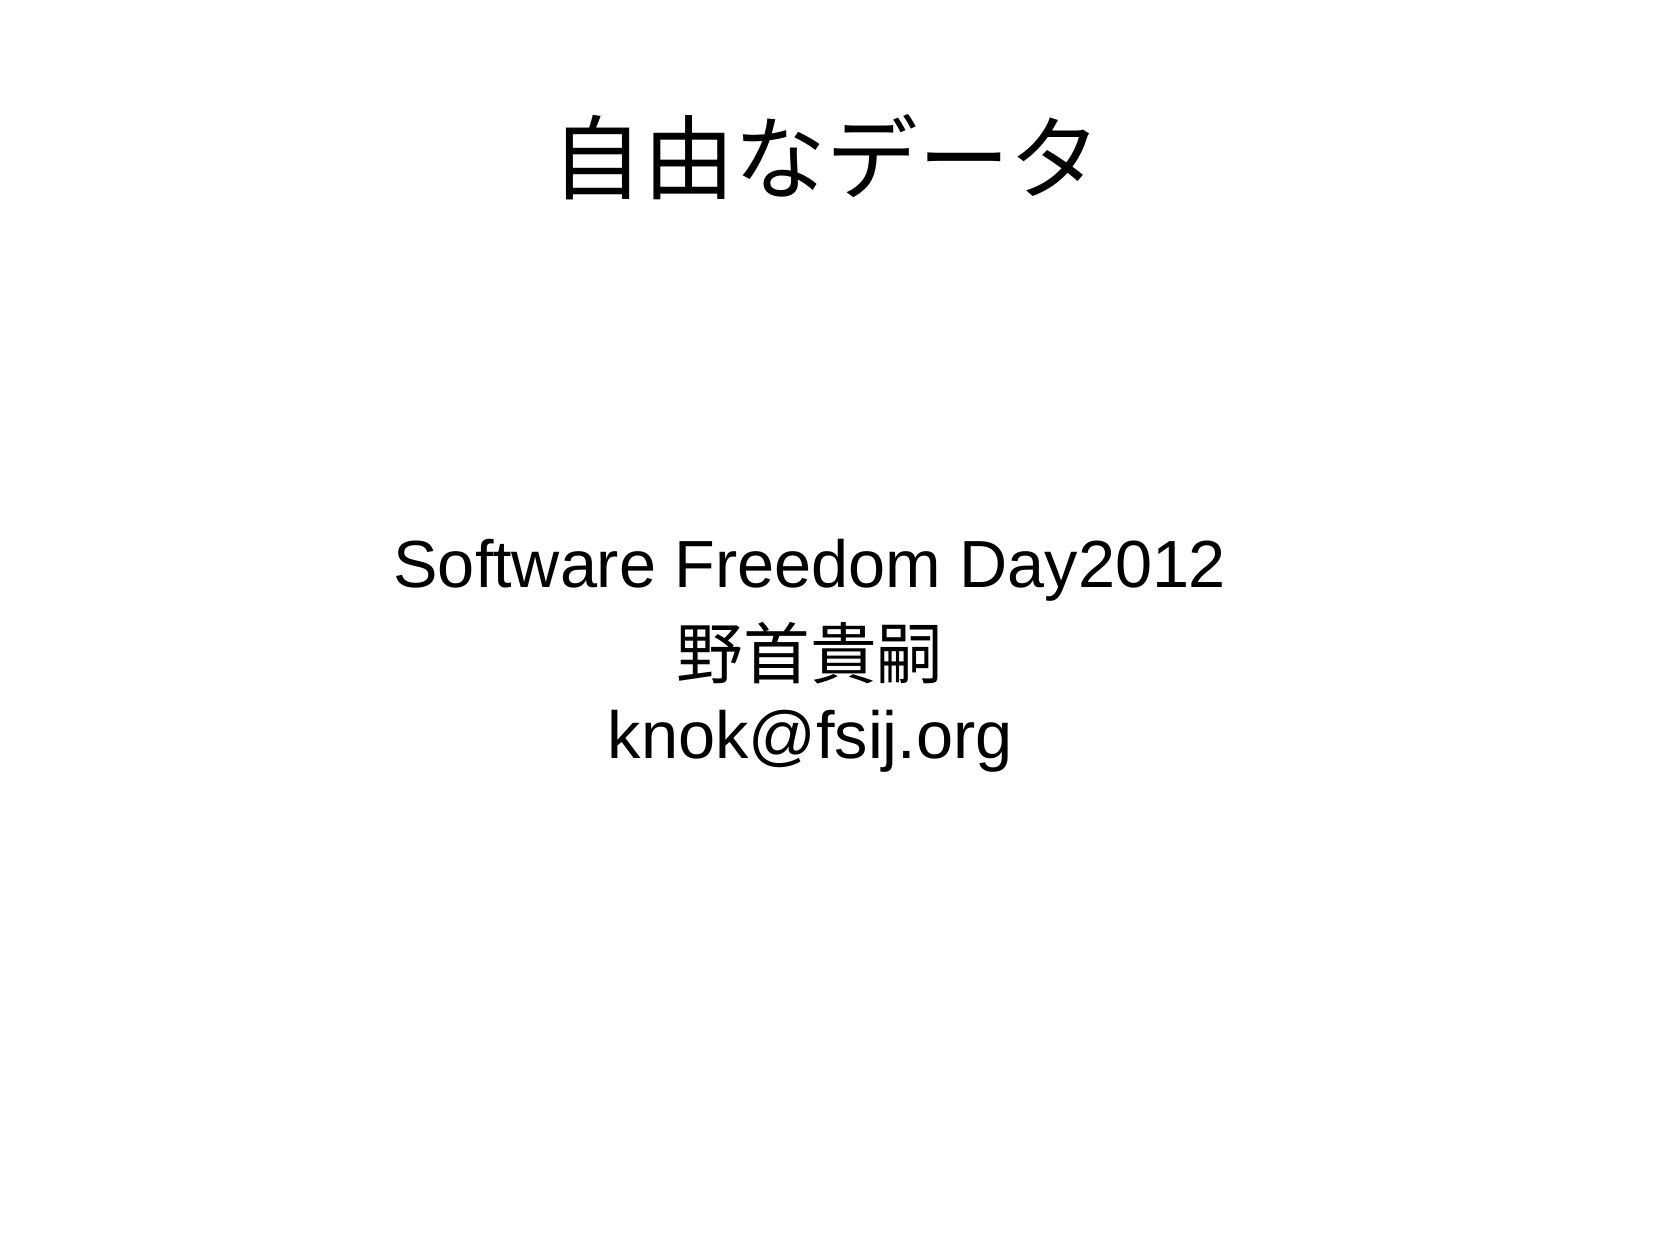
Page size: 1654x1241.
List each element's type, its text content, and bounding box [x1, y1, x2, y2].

title 自由なデータ [82, 49, 1571, 257]
subtitle Software Freedom Day2012 野首貴嗣 knok@fsij.org [82, 290, 1538, 1010]
